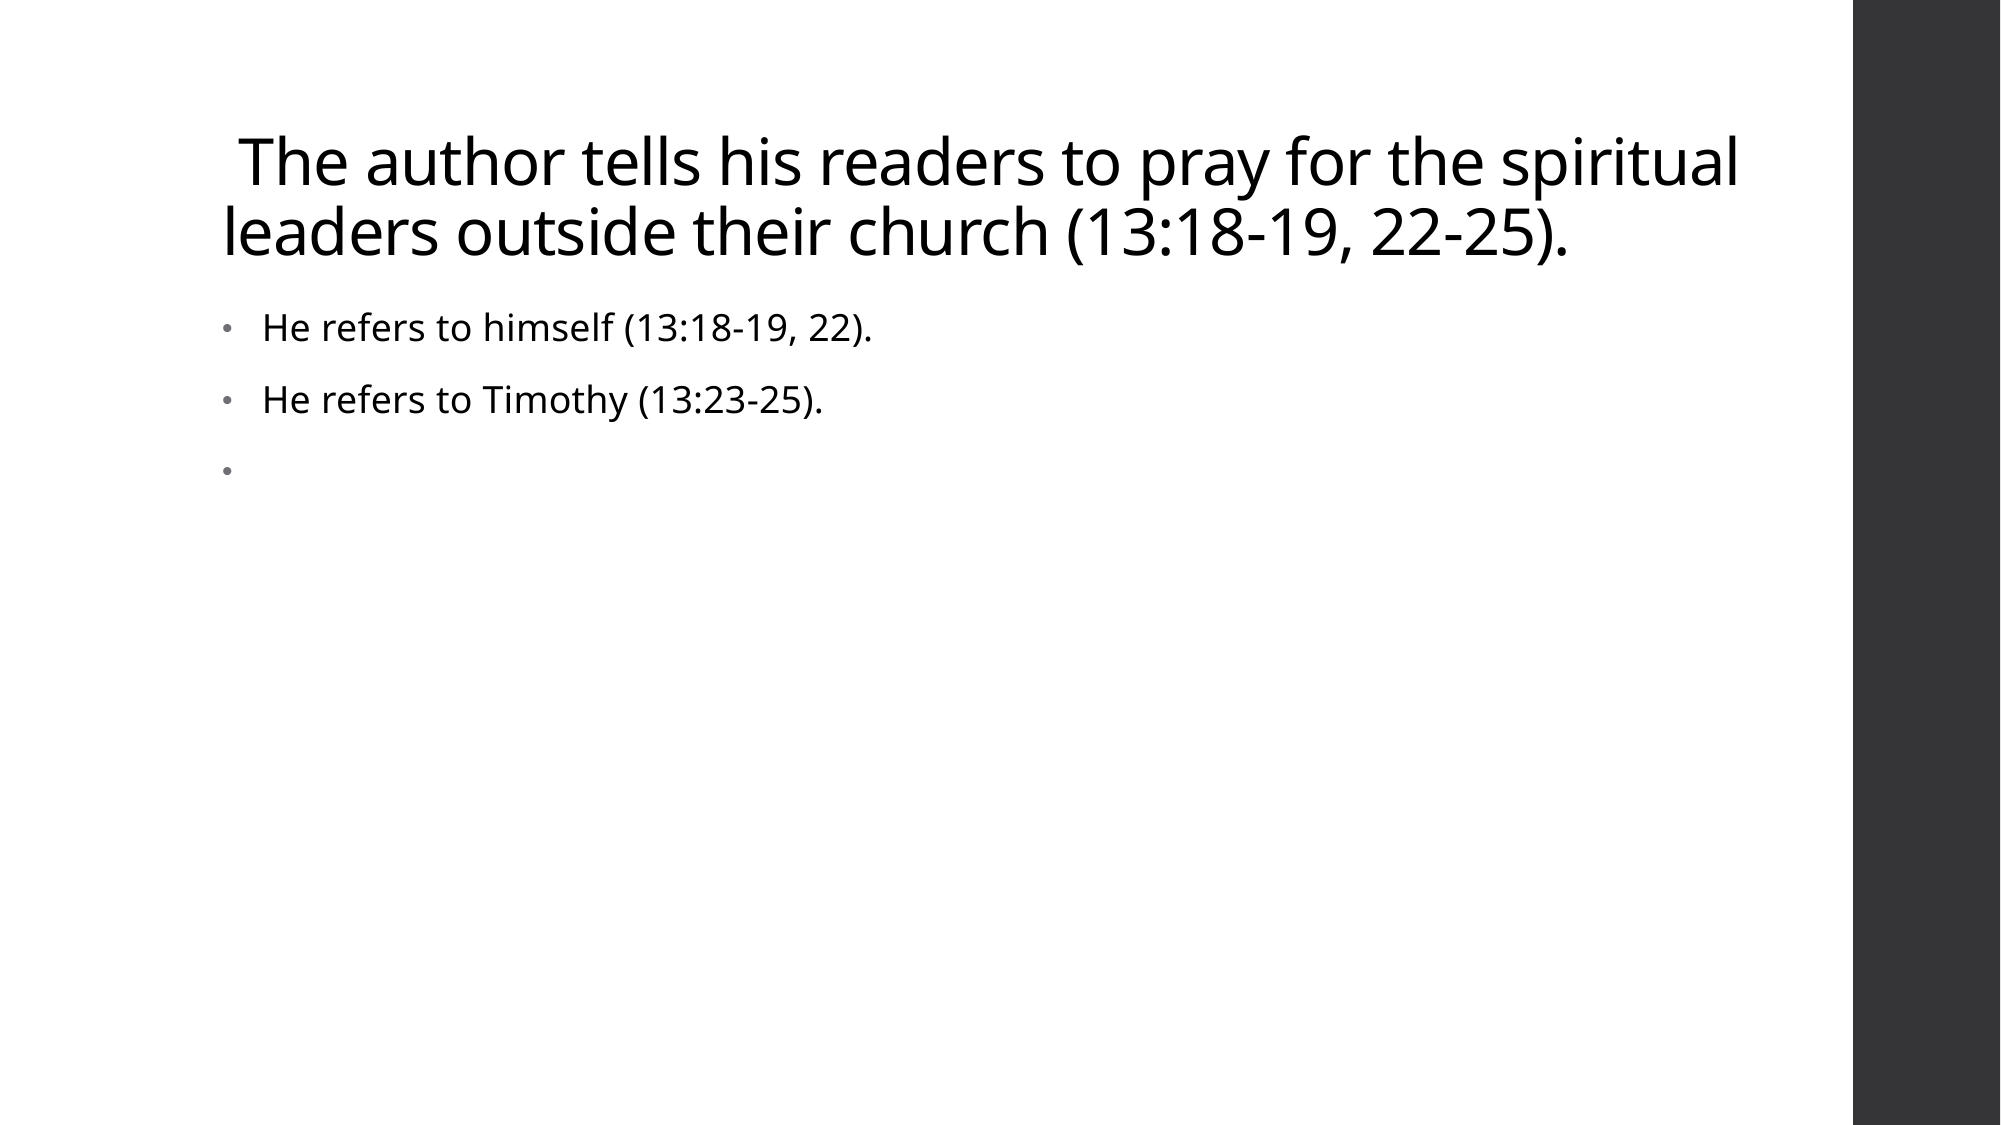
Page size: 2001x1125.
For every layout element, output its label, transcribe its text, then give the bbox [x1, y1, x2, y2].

list He refers to himself (13:18-19, 22). He refers to Timothy (13:23-25). [206, 299, 1617, 1014]
title The author tells his readers to pray for the spiritual leaders outside their church (13:18-19, 22-25). [206, 60, 1797, 278]
